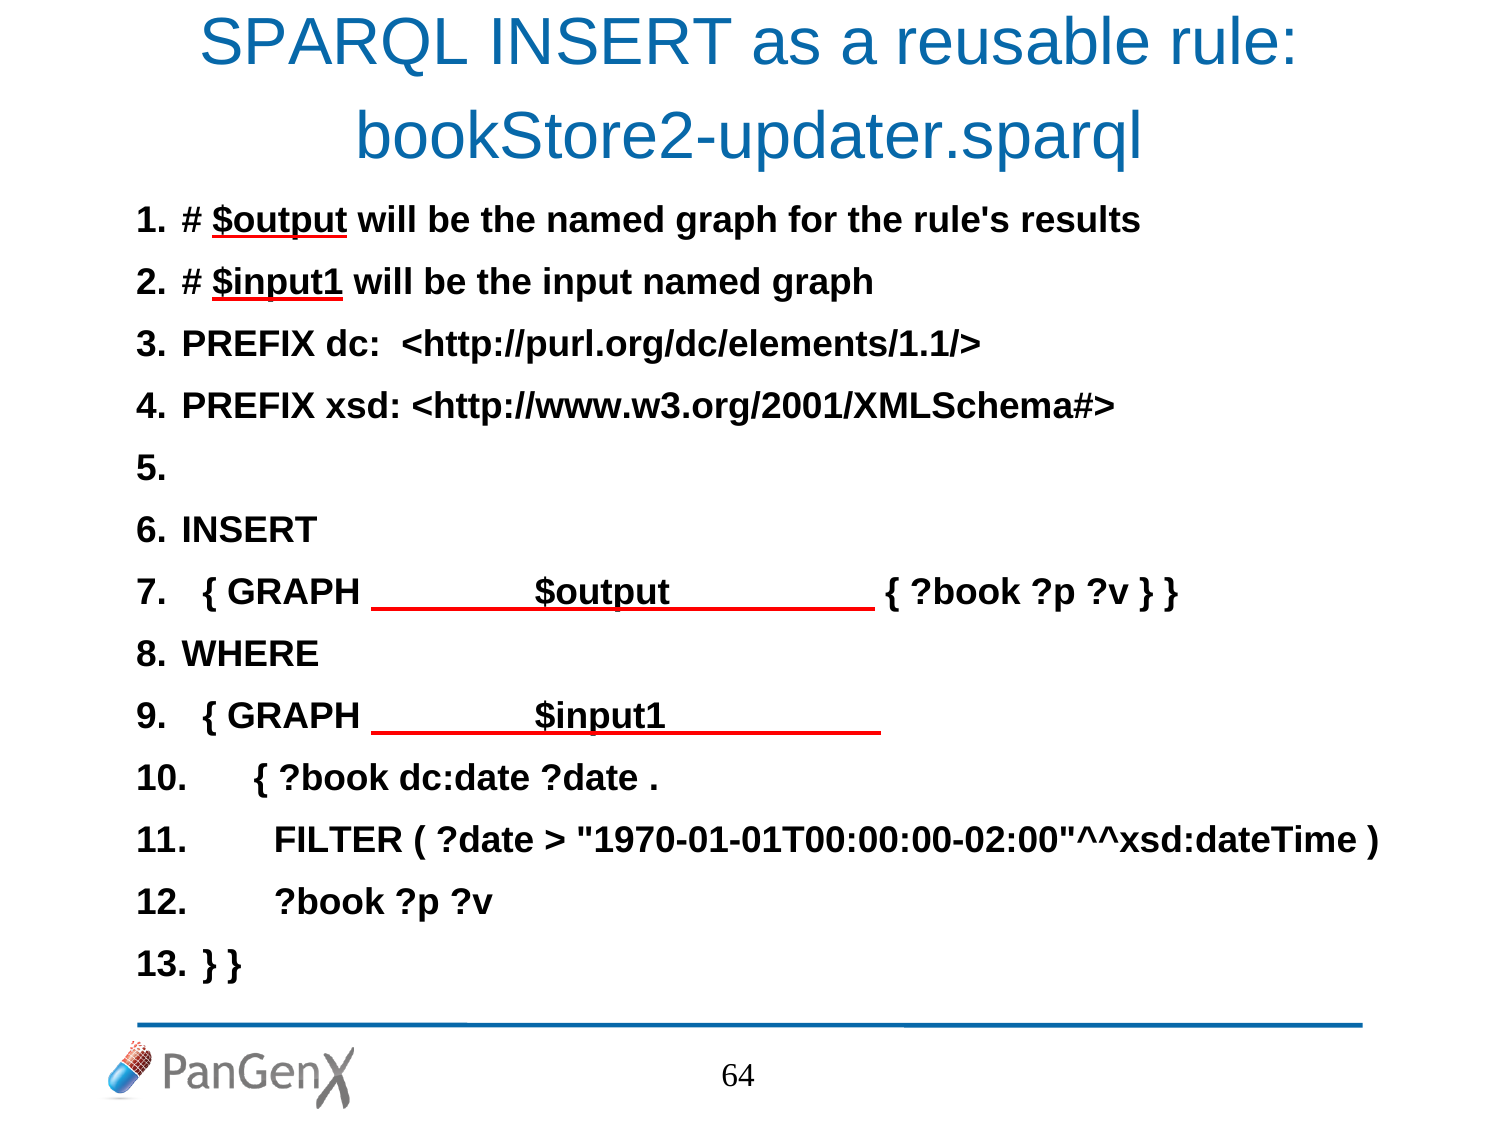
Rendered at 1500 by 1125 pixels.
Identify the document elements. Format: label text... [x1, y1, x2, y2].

list # $output will be the named graph for the rule's results # $input1 will be the input named graph PREFIX dc: <http://purl.org/dc/elements/1.1/> PREFIX xsd: <http://www.w3.org/2001/XMLSchema#> INSERT { GRAPH $output { ?book ?p ?v } } WHERE { GRAPH $input1 { ?book dc:date ?date . FILTER ( ?date > "1970-01-01T00:00:00-02:00"^^xsd:dateTime ) ?book ?p ?v } } [115, 179, 1471, 1005]
title SPARQL INSERT as a reusable rule: bookStore2-updater.sparql [0, 0, 1500, 180]
picture [89, 1041, 354, 1109]
